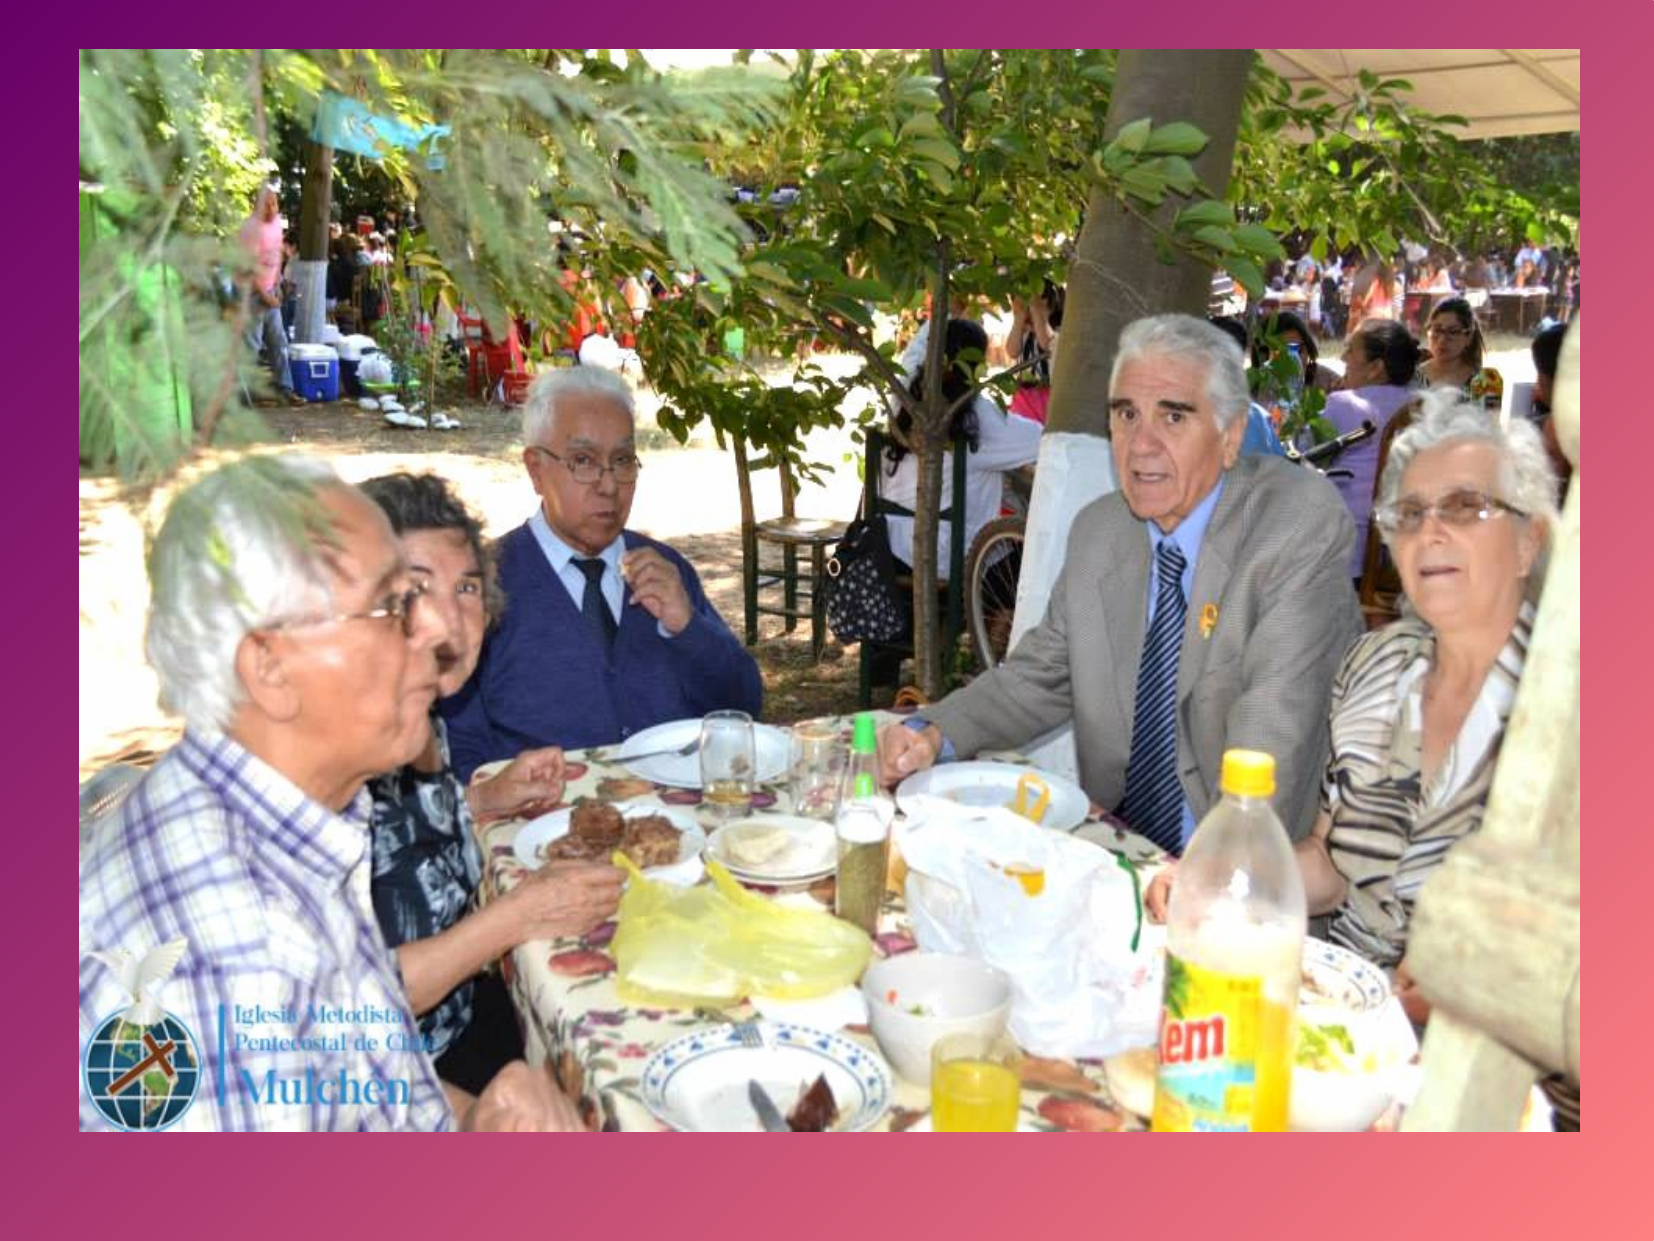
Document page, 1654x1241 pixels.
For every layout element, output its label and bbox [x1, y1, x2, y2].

picture [79, 49, 1580, 1132]
